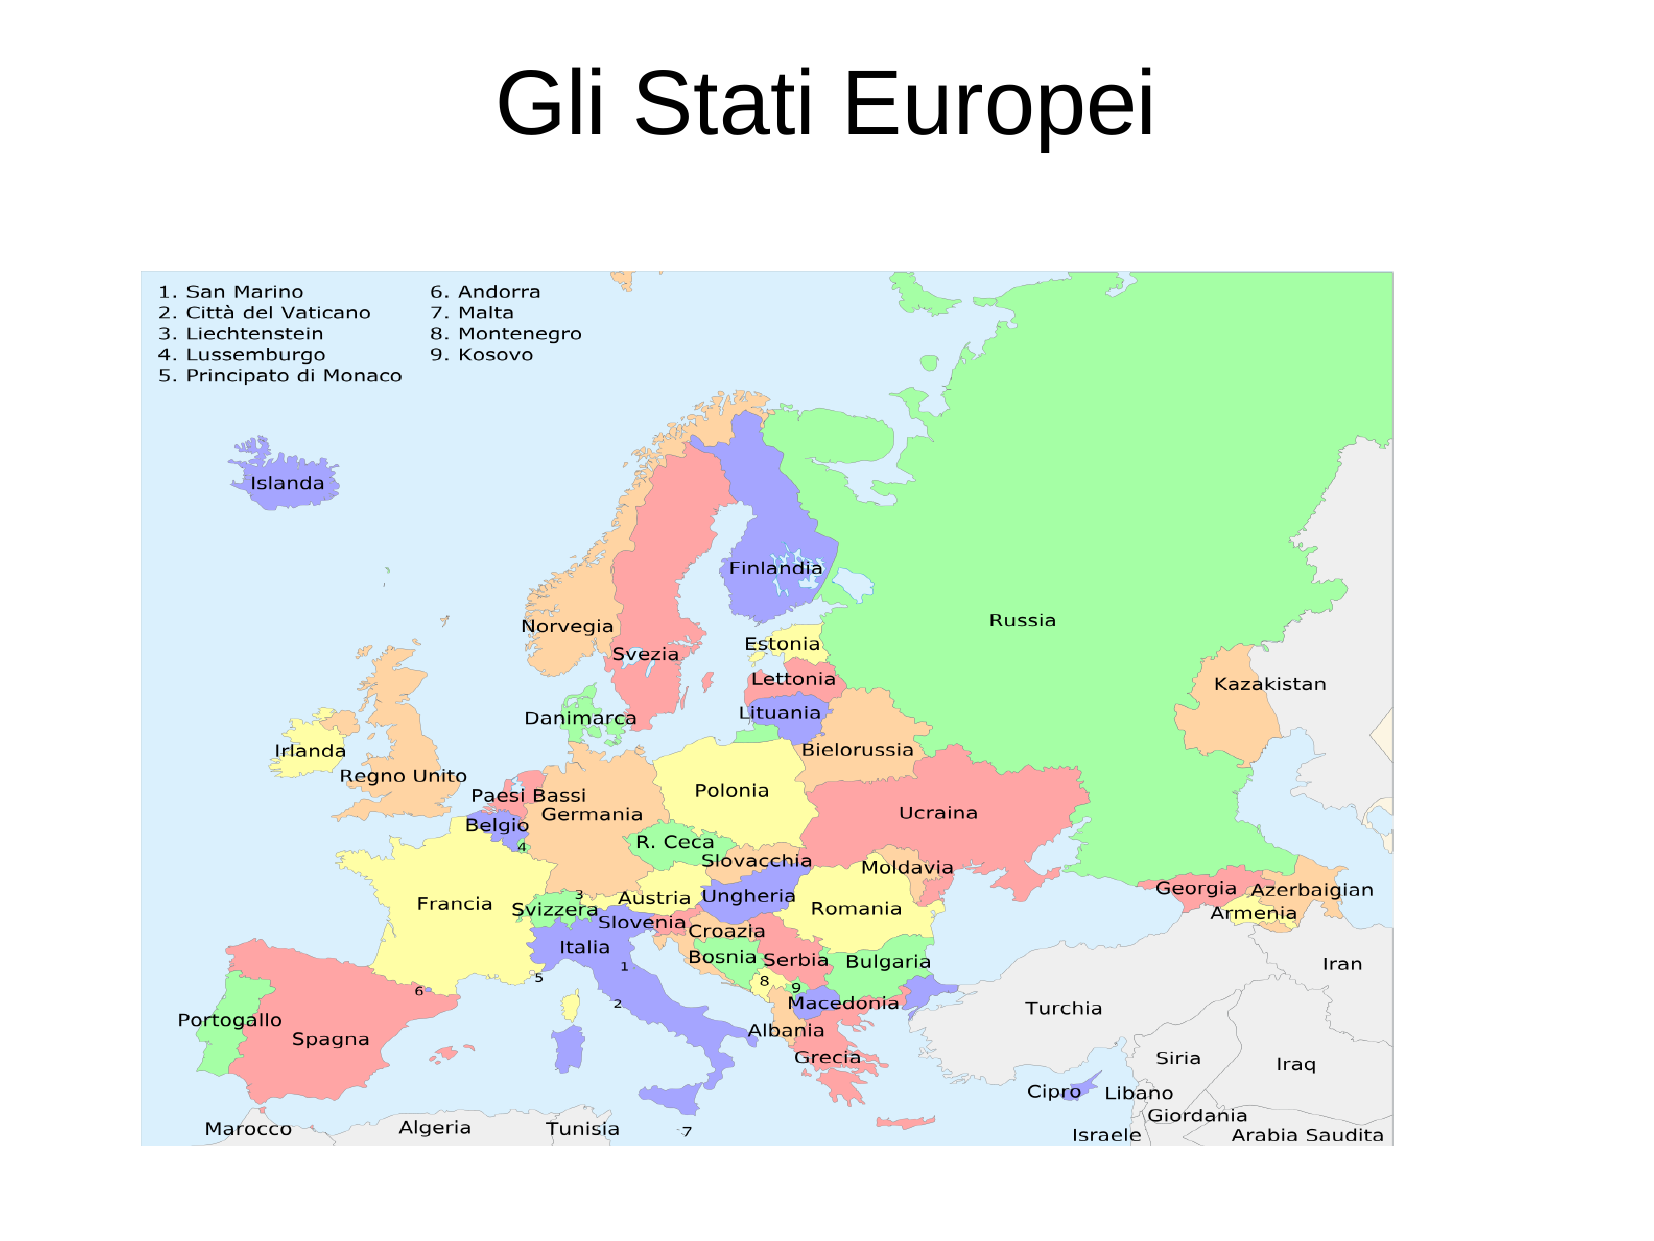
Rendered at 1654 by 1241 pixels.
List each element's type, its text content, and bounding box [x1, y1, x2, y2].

picture [141, 271, 1394, 1146]
title Gli Stati Europei [82, 49, 1571, 257]
